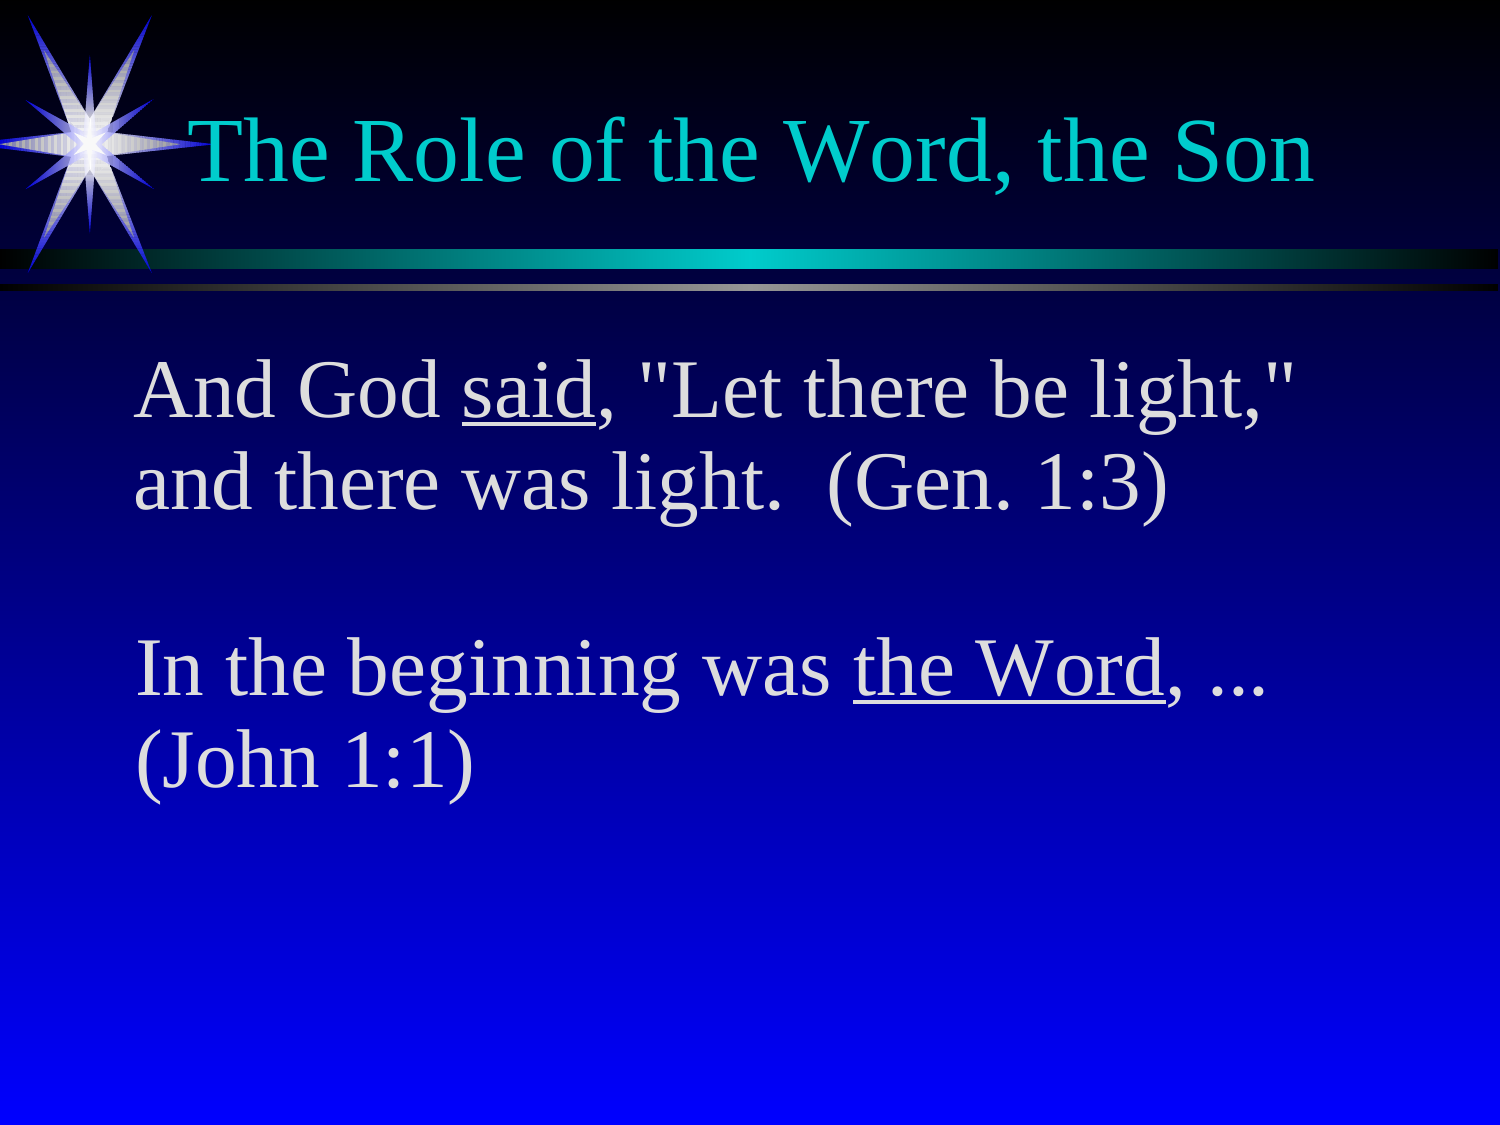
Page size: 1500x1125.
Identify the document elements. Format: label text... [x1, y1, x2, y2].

title The Role of the Word, the Son [187, 56, 1463, 244]
text_box In the beginning was the Word, ... (John 1:1) [120, 613, 1358, 813]
text_box And God said, "Let there be light," and there was light. (Gen. 1:3) [118, 335, 1356, 536]
